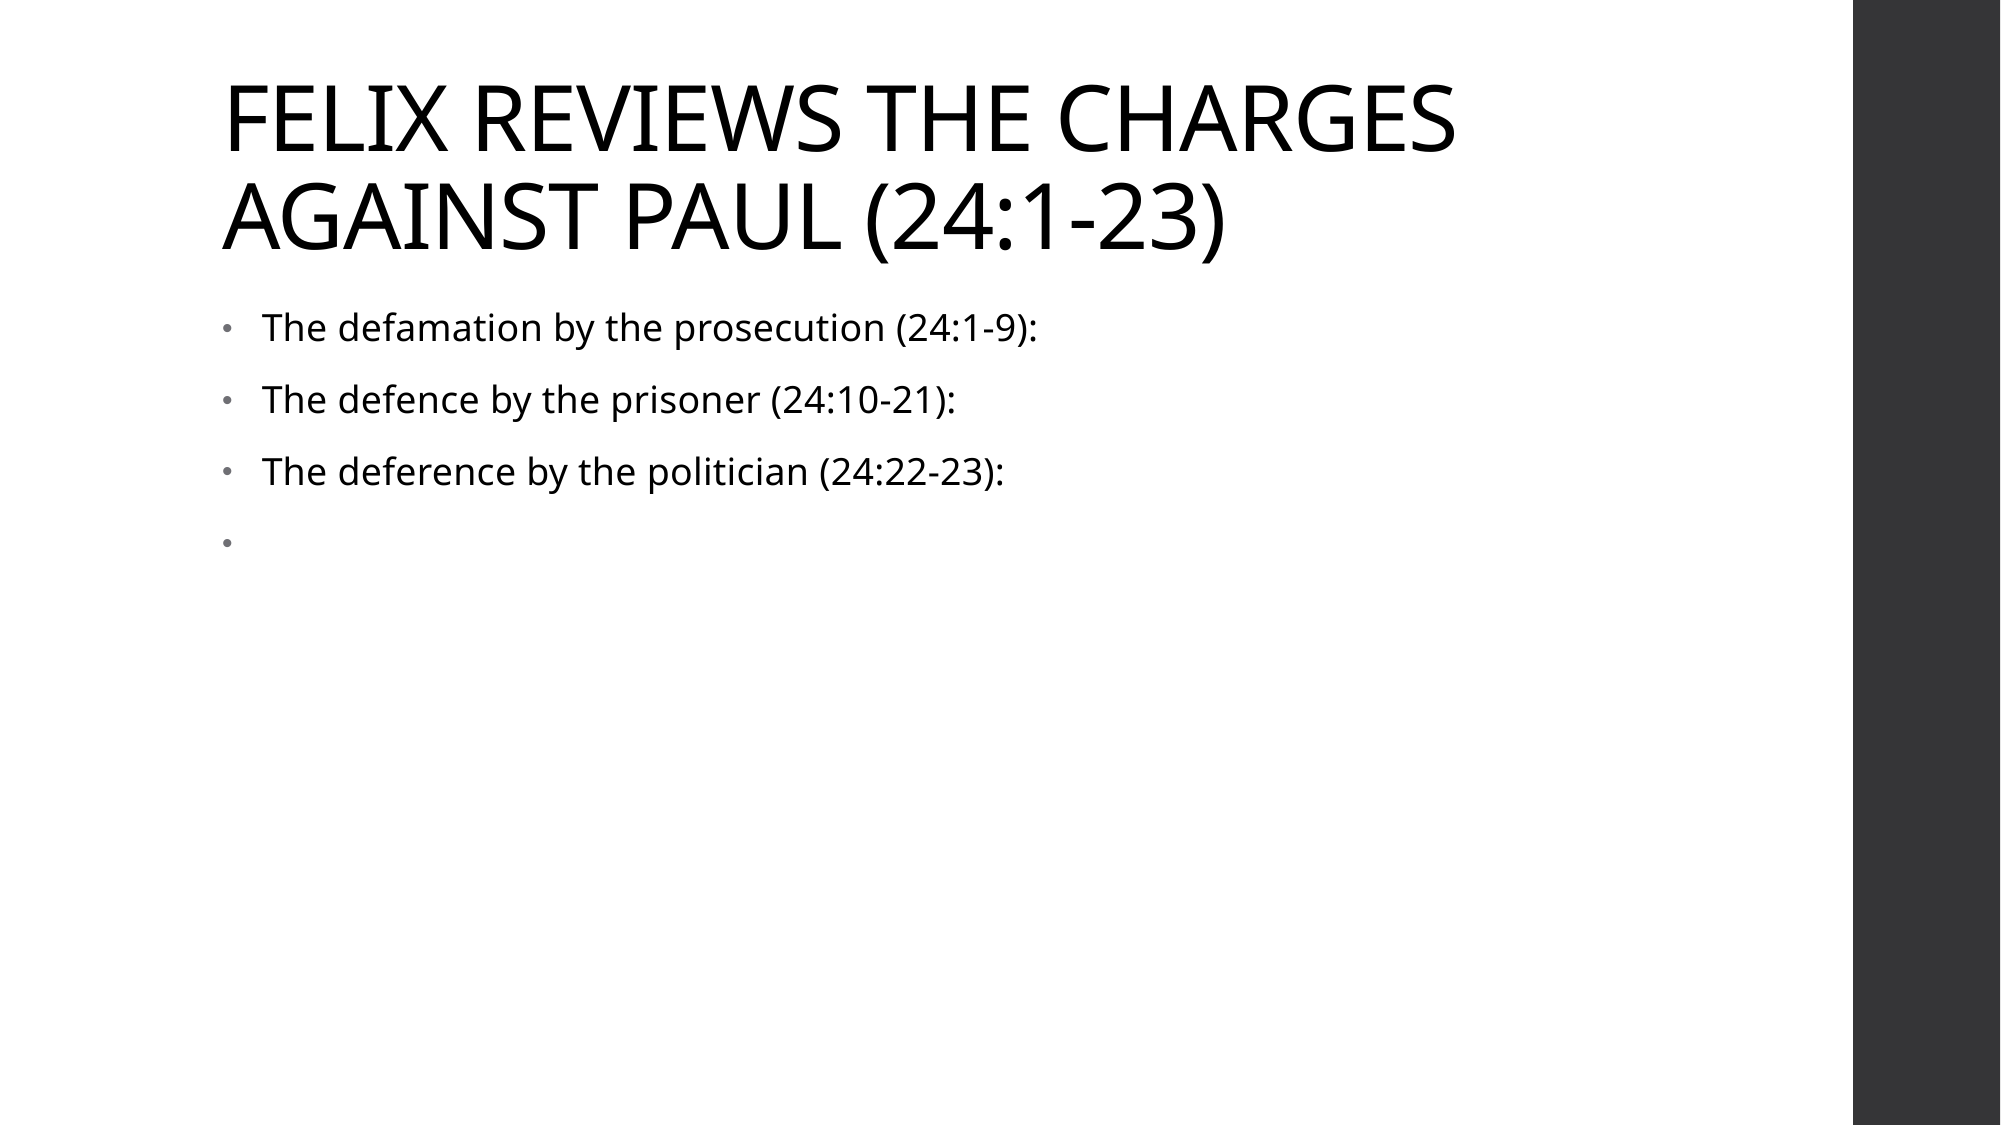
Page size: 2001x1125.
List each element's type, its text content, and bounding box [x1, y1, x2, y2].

title FELIX REVIEWS THE CHARGES AGAINST PAUL (24:1-23) [206, 60, 1797, 278]
list The defamation by the prosecution (24:1-9): The defence by the prisoner (24:10-21): The deference by the politician (24:22-23): [206, 299, 1617, 1014]
